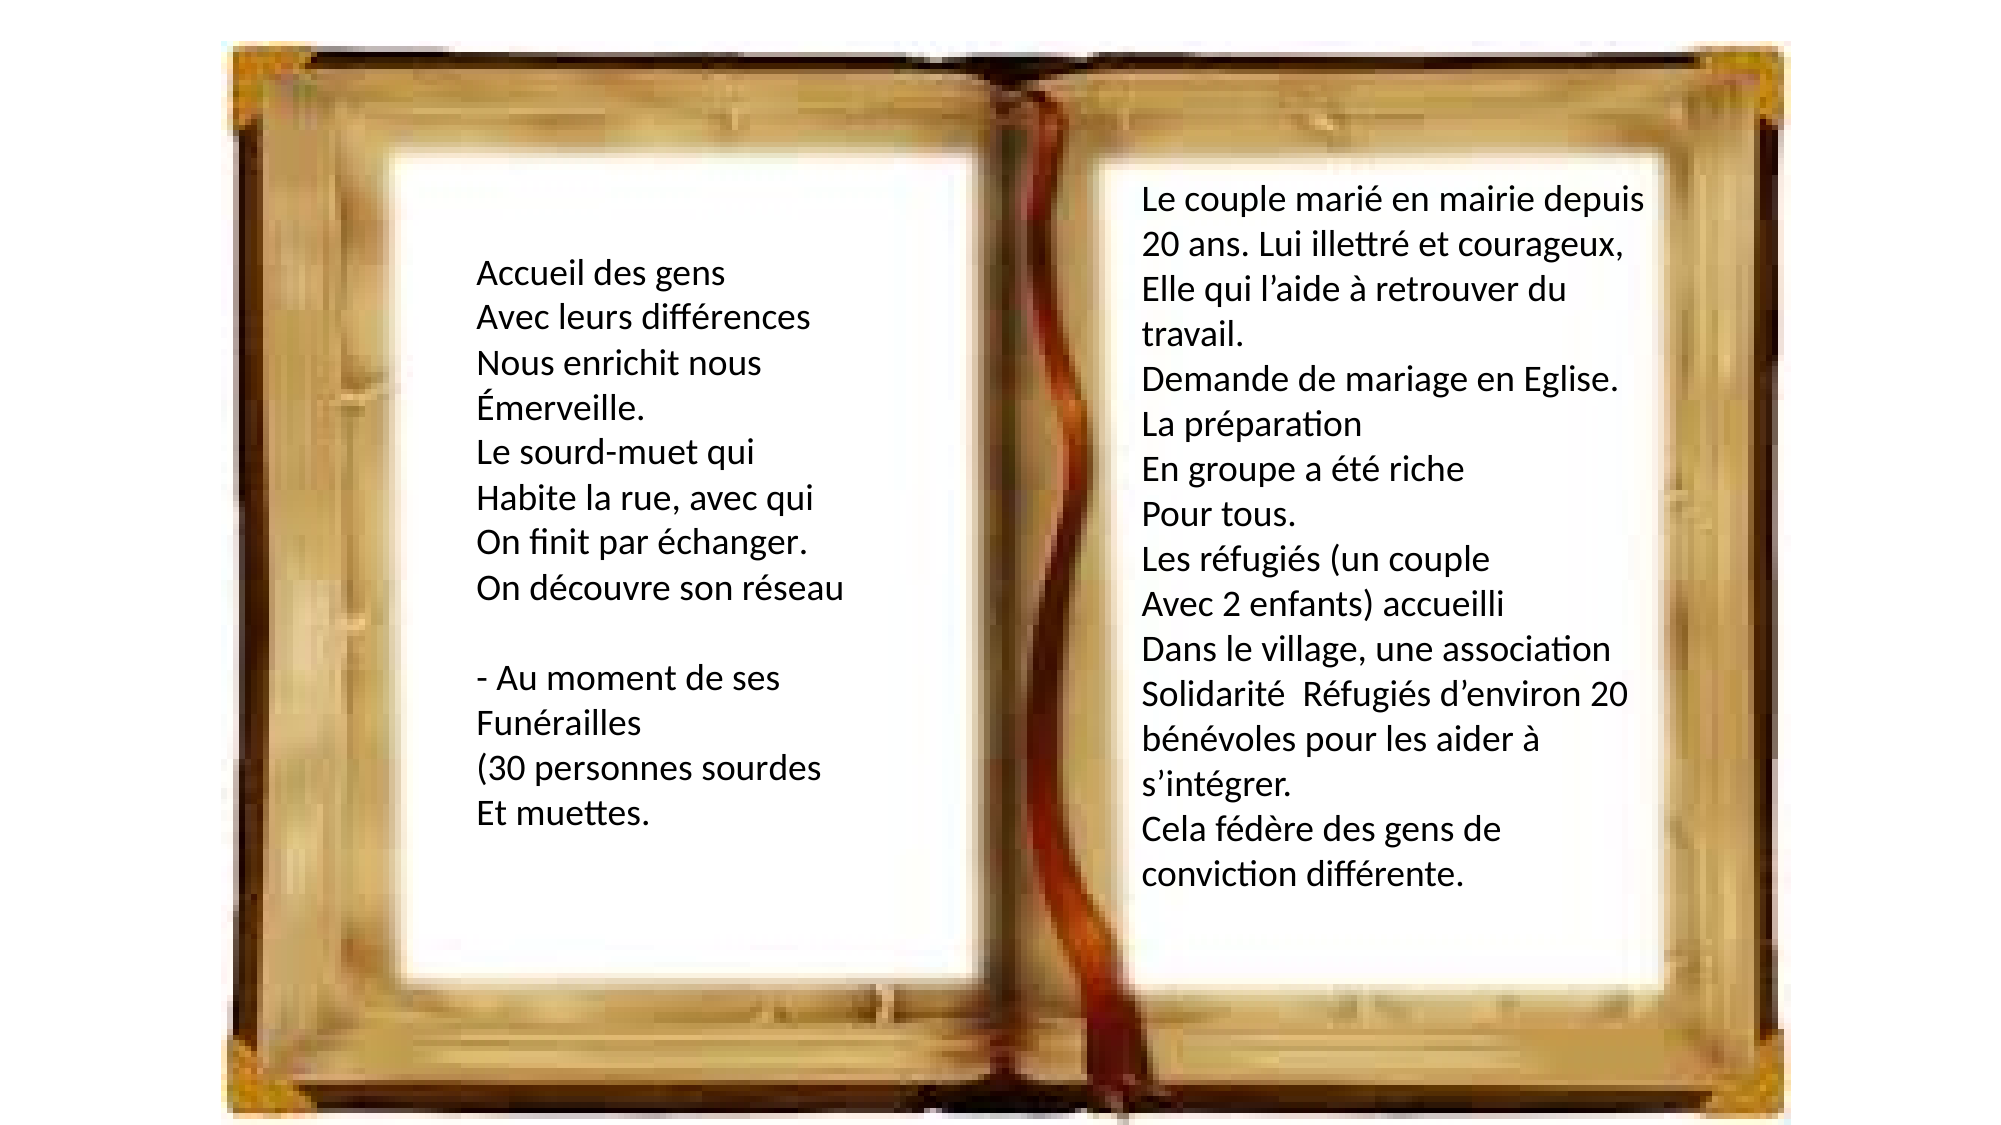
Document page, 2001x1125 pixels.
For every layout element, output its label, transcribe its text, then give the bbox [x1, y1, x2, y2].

text_box Le couple marié en mairie depuis 20 ans. Lui illettré et courageux, Elle qui l’aide à retrouver du travail. Demande de mariage en Eglise. La préparation En groupe a été riche Pour tous. Les réfugiés (un couple Avec 2 enfants) accueilli Dans le village, une association Solidarité Réfugiés d’environ 20 bénévoles pour les aider à s’intégrer. Cela fédère des gens de conviction différente. [1126, 166, 1667, 954]
text_box Accueil des gens Avec leurs différences Nous enrichit nous Émerveille. Le sourd-muet qui Habite la rue, avec qui On finit par échanger. On découvre son réseau - Au moment de ses Funérailles (30 personnes sourdes Et muettes. [461, 239, 865, 846]
picture [221, 41, 1791, 1125]
